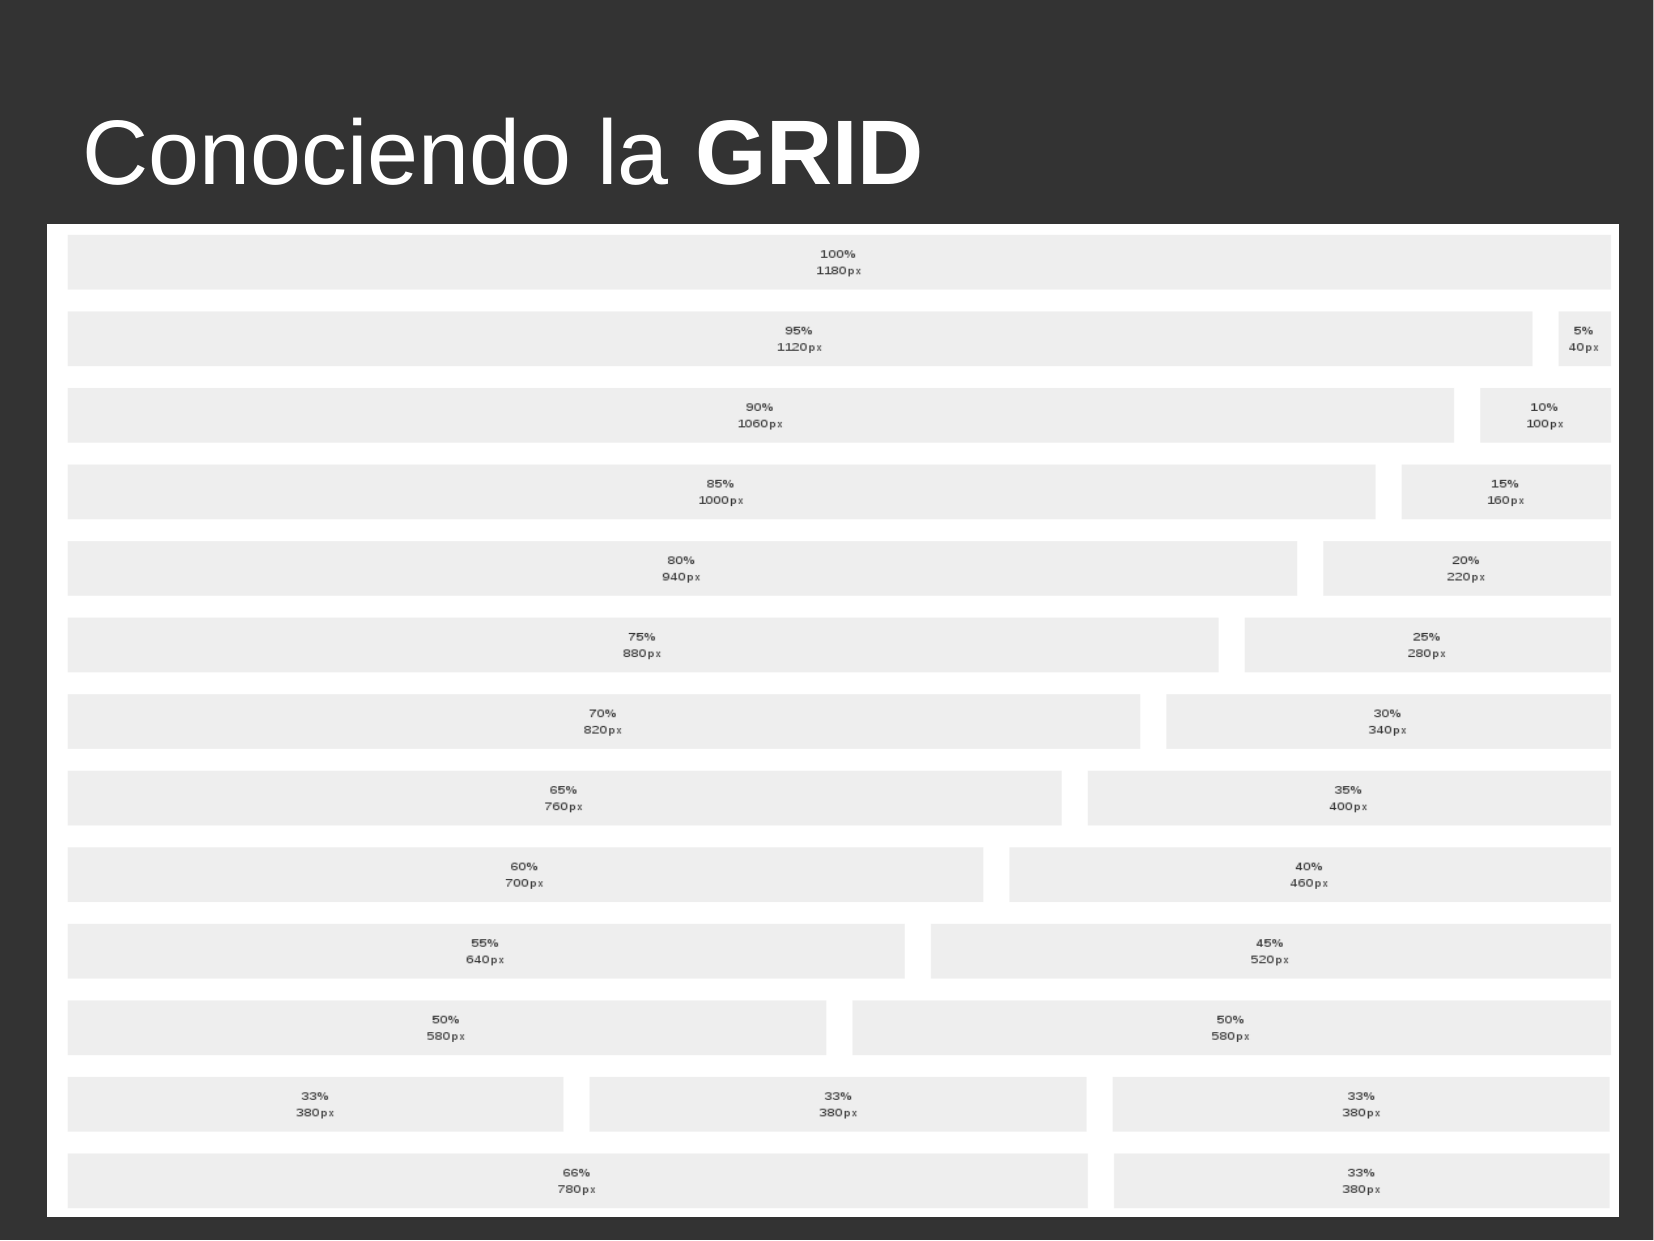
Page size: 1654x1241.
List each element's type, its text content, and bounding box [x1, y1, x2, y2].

title Conociendo la GRID [82, 49, 1571, 224]
picture [47, 224, 1619, 1217]
